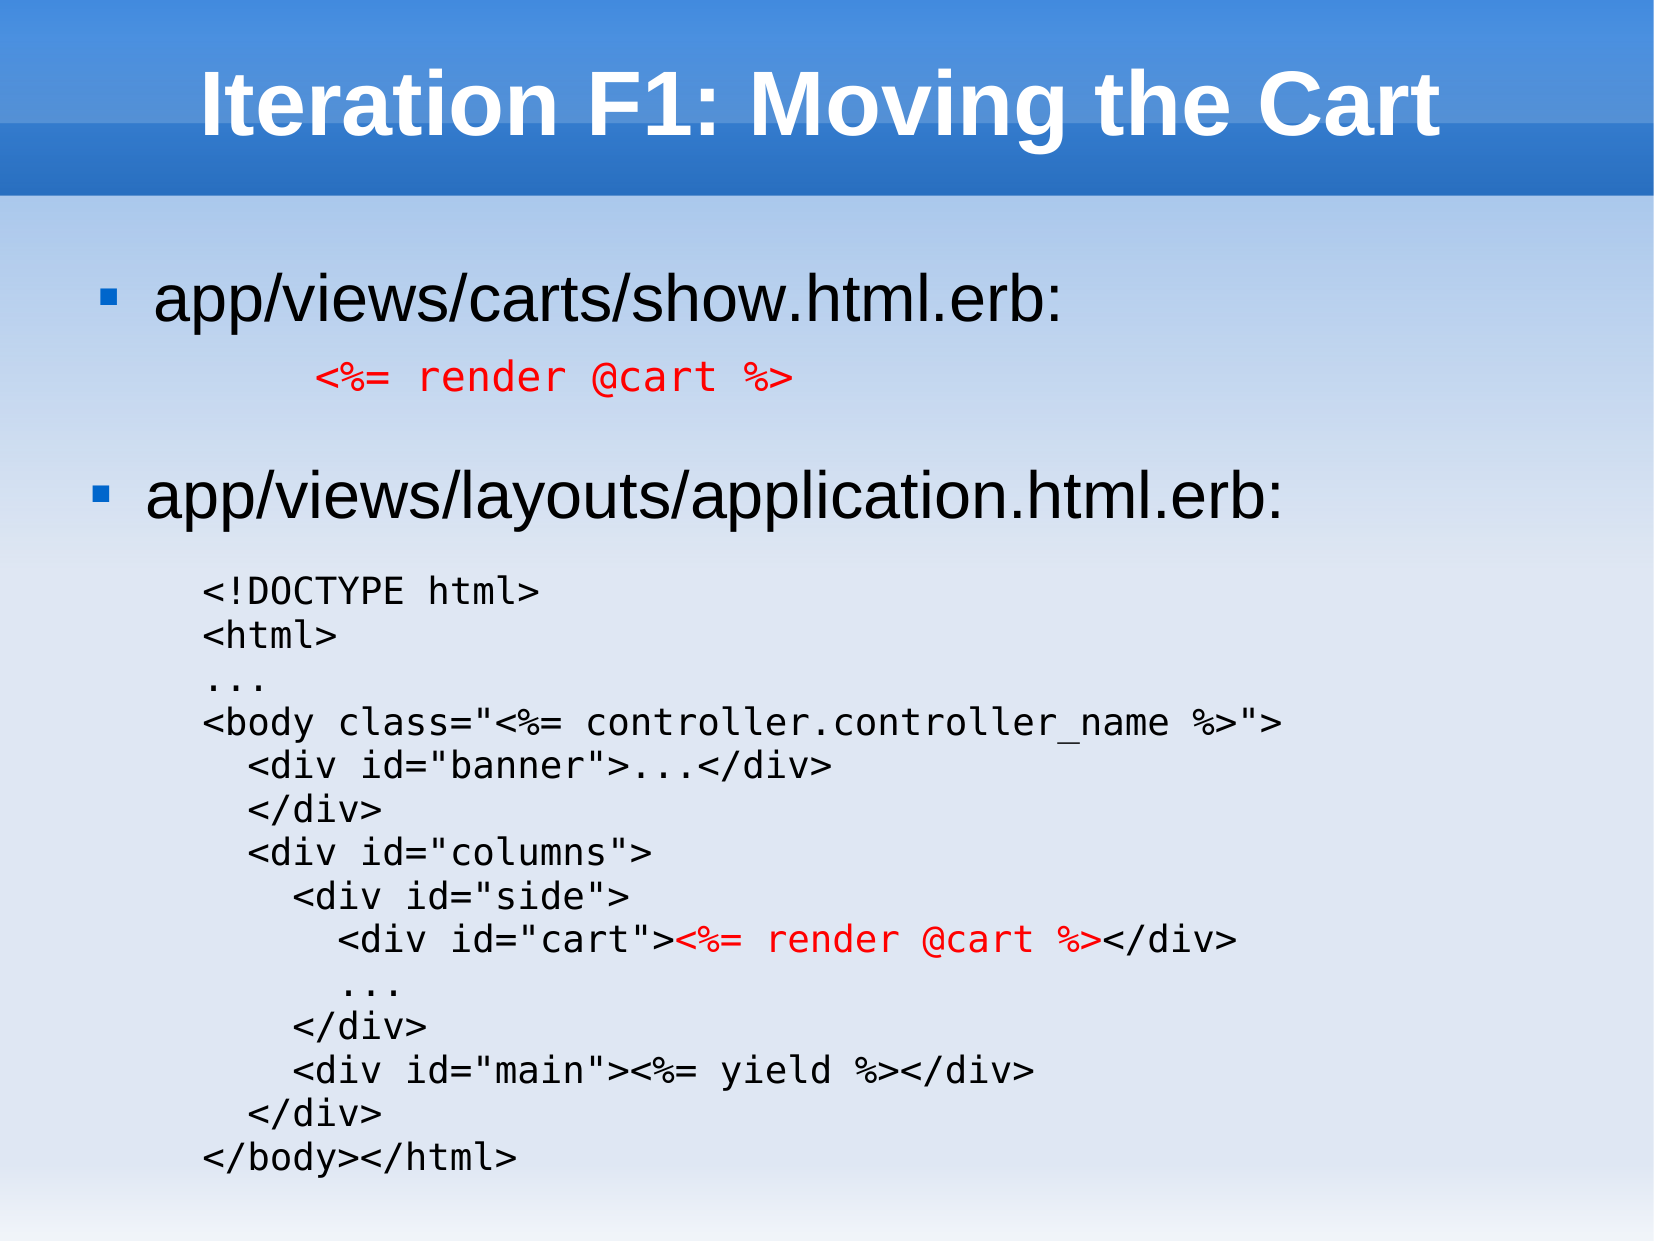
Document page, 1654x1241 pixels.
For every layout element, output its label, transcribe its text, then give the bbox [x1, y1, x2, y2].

list app/views/carts/show.html.erb: [82, 260, 1571, 383]
text_box <%= render @cart %> [300, 345, 1201, 426]
title Iteration F1: Moving the Cart [76, 7, 1565, 200]
list app/views/layouts/application.html.erb: [75, 457, 1564, 581]
picture [0, 0, 1654, 1241]
text_box <!DOCTYPE html> <html> ... <body class="<%= controller.controller_name %>"> <div id="banner">...</div> </div> <div id="columns"> <div id="side"> <div id="cart"><%= render @cart %></div> ... </div> <div id="main"><%= yield %></div> </div> </body></html> [187, 562, 1523, 1241]
